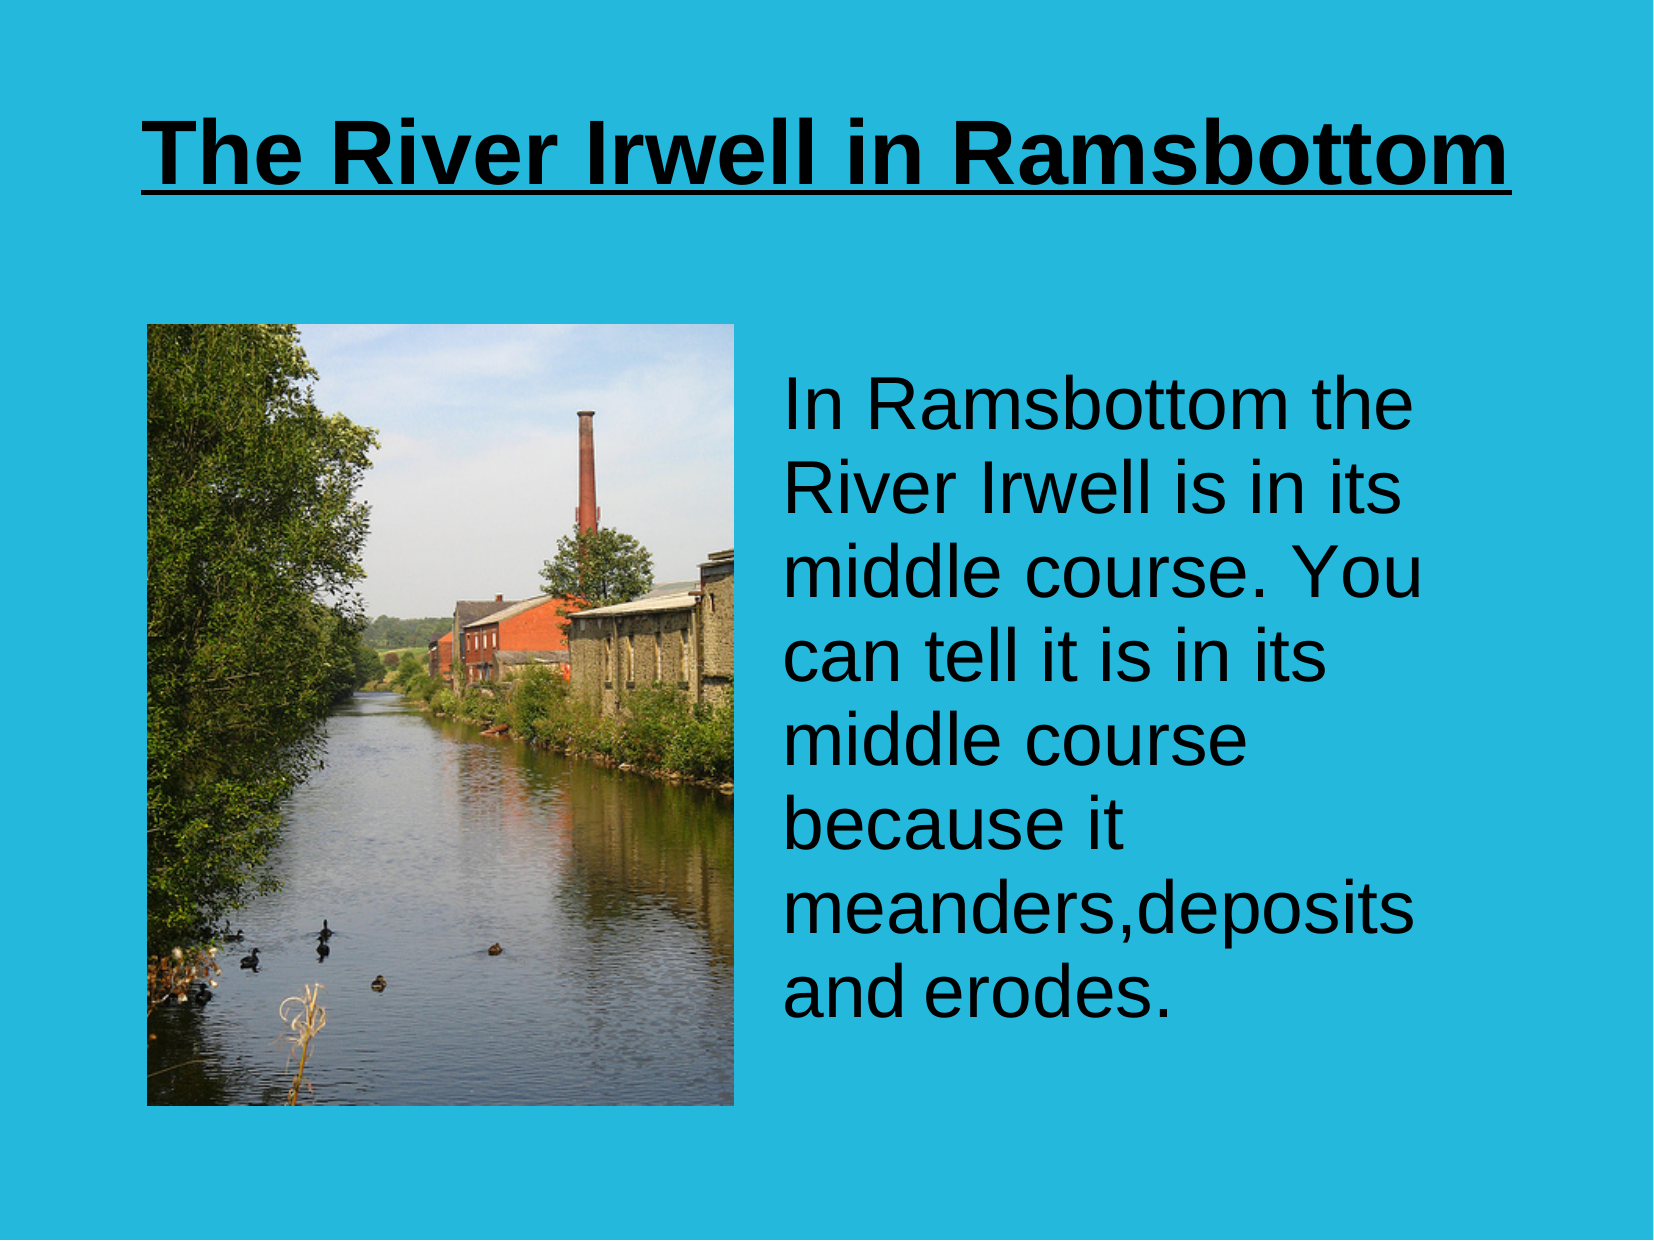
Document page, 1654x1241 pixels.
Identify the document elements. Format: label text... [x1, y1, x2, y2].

picture [147, 324, 734, 1106]
title The River Irwell in Ramsbottom [82, 49, 1571, 257]
text_box In Ramsbottom the River Irwell is in its middle course. You can tell it is in its middle course because it meanders,deposits and erodes. [767, 354, 1536, 1041]
